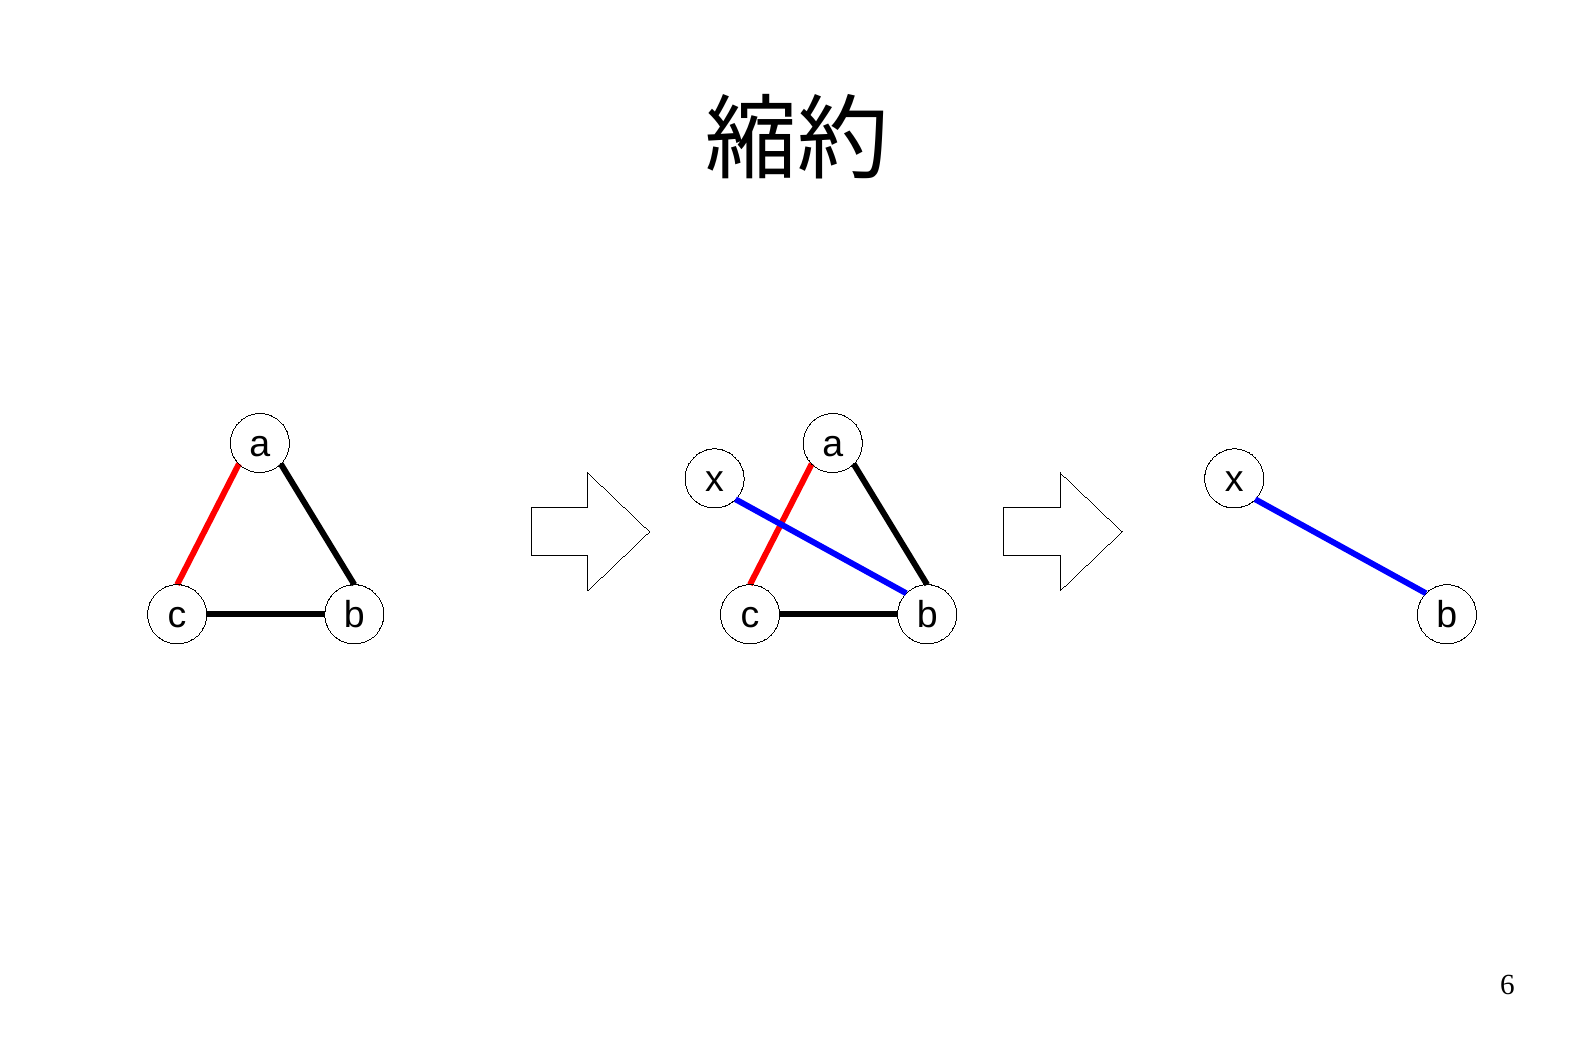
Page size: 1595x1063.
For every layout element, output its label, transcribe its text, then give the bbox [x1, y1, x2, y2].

text_box x [1204, 448, 1264, 508]
text_box b [324, 584, 384, 644]
title 縮約 [79, 49, 1515, 213]
text_box b [1417, 584, 1477, 644]
text_box b [897, 584, 957, 644]
text_box x [685, 448, 745, 508]
text_box c [147, 584, 207, 644]
text_box c [720, 584, 780, 644]
text_box a [803, 413, 863, 473]
text_box a [230, 413, 290, 473]
